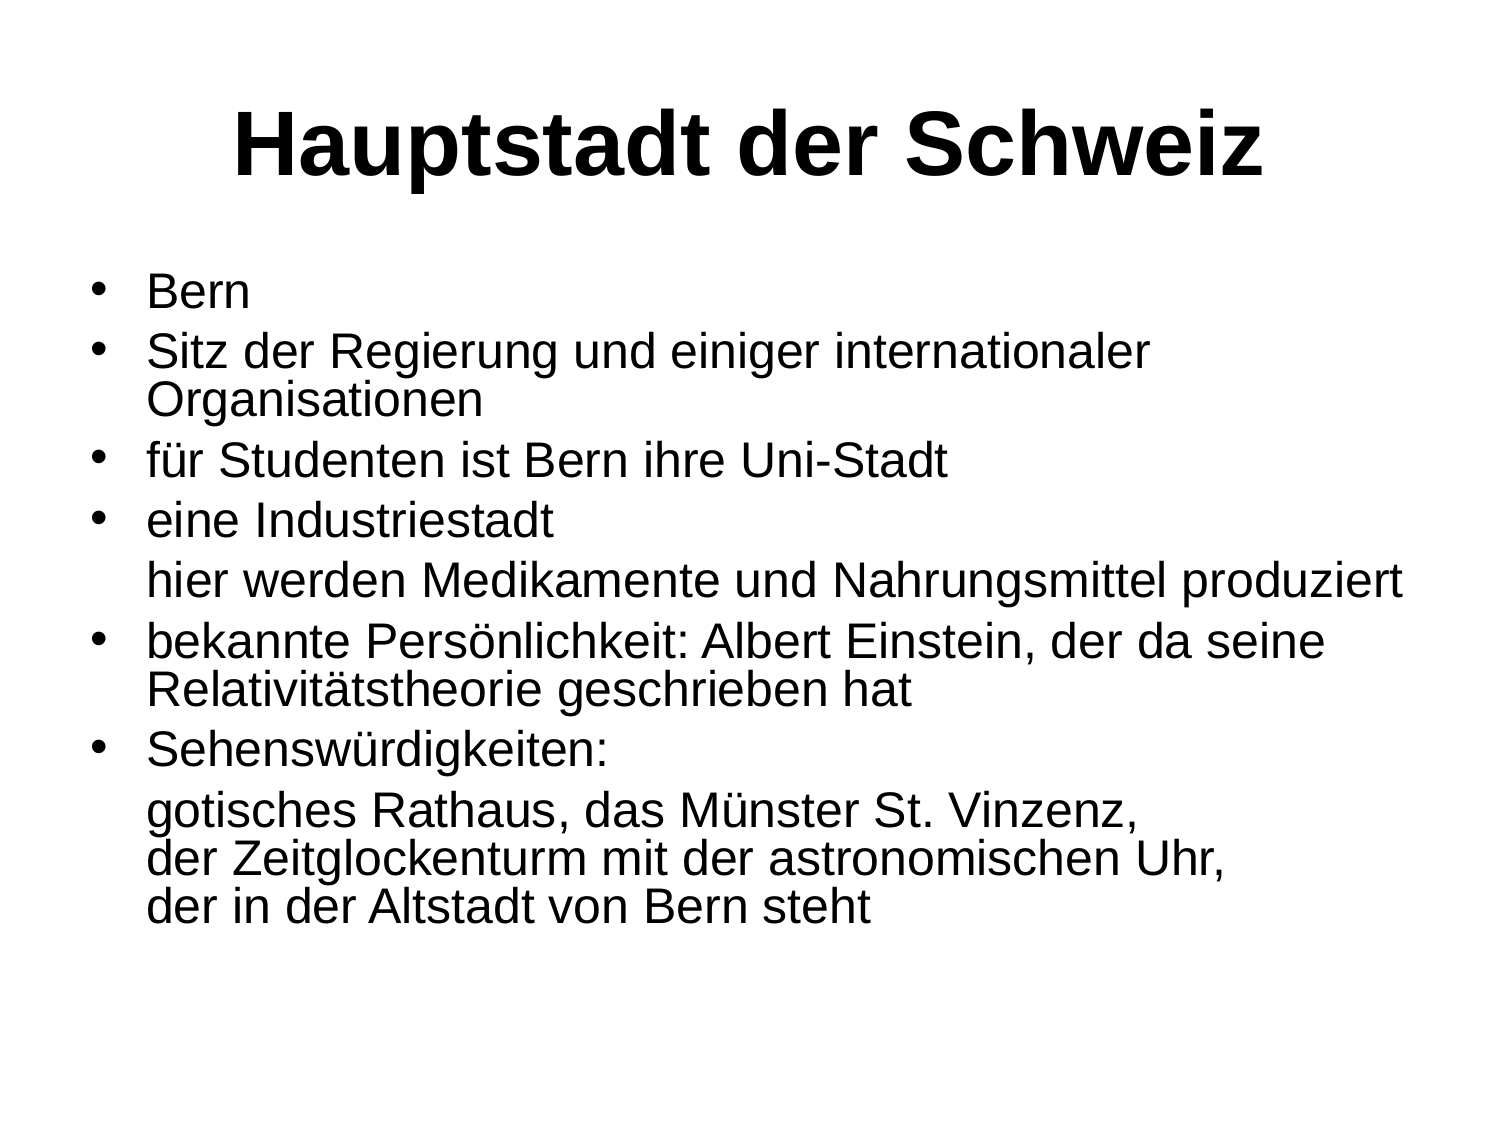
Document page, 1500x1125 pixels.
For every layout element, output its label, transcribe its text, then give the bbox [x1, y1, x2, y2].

list Bern Sitz der Regierung und einiger internationaler Organisationen für Studenten ist Bern ihre Uni-Stadt eine Industriestadt hier werden Medikamente und Nahrungsmittel produziert bekannte Persönlichkeit: Albert Einstein, der da seine Relativitätstheorie geschrieben hat Sehenswürdigkeiten: gotisches Rathaus, das Münster St. Vinzenz, der Zeitglockenturm mit der astronomischen Uhr, der in der Altstadt von Bern steht [75, 262, 1426, 1006]
title Hauptstadt der Schweiz [75, 45, 1426, 233]
